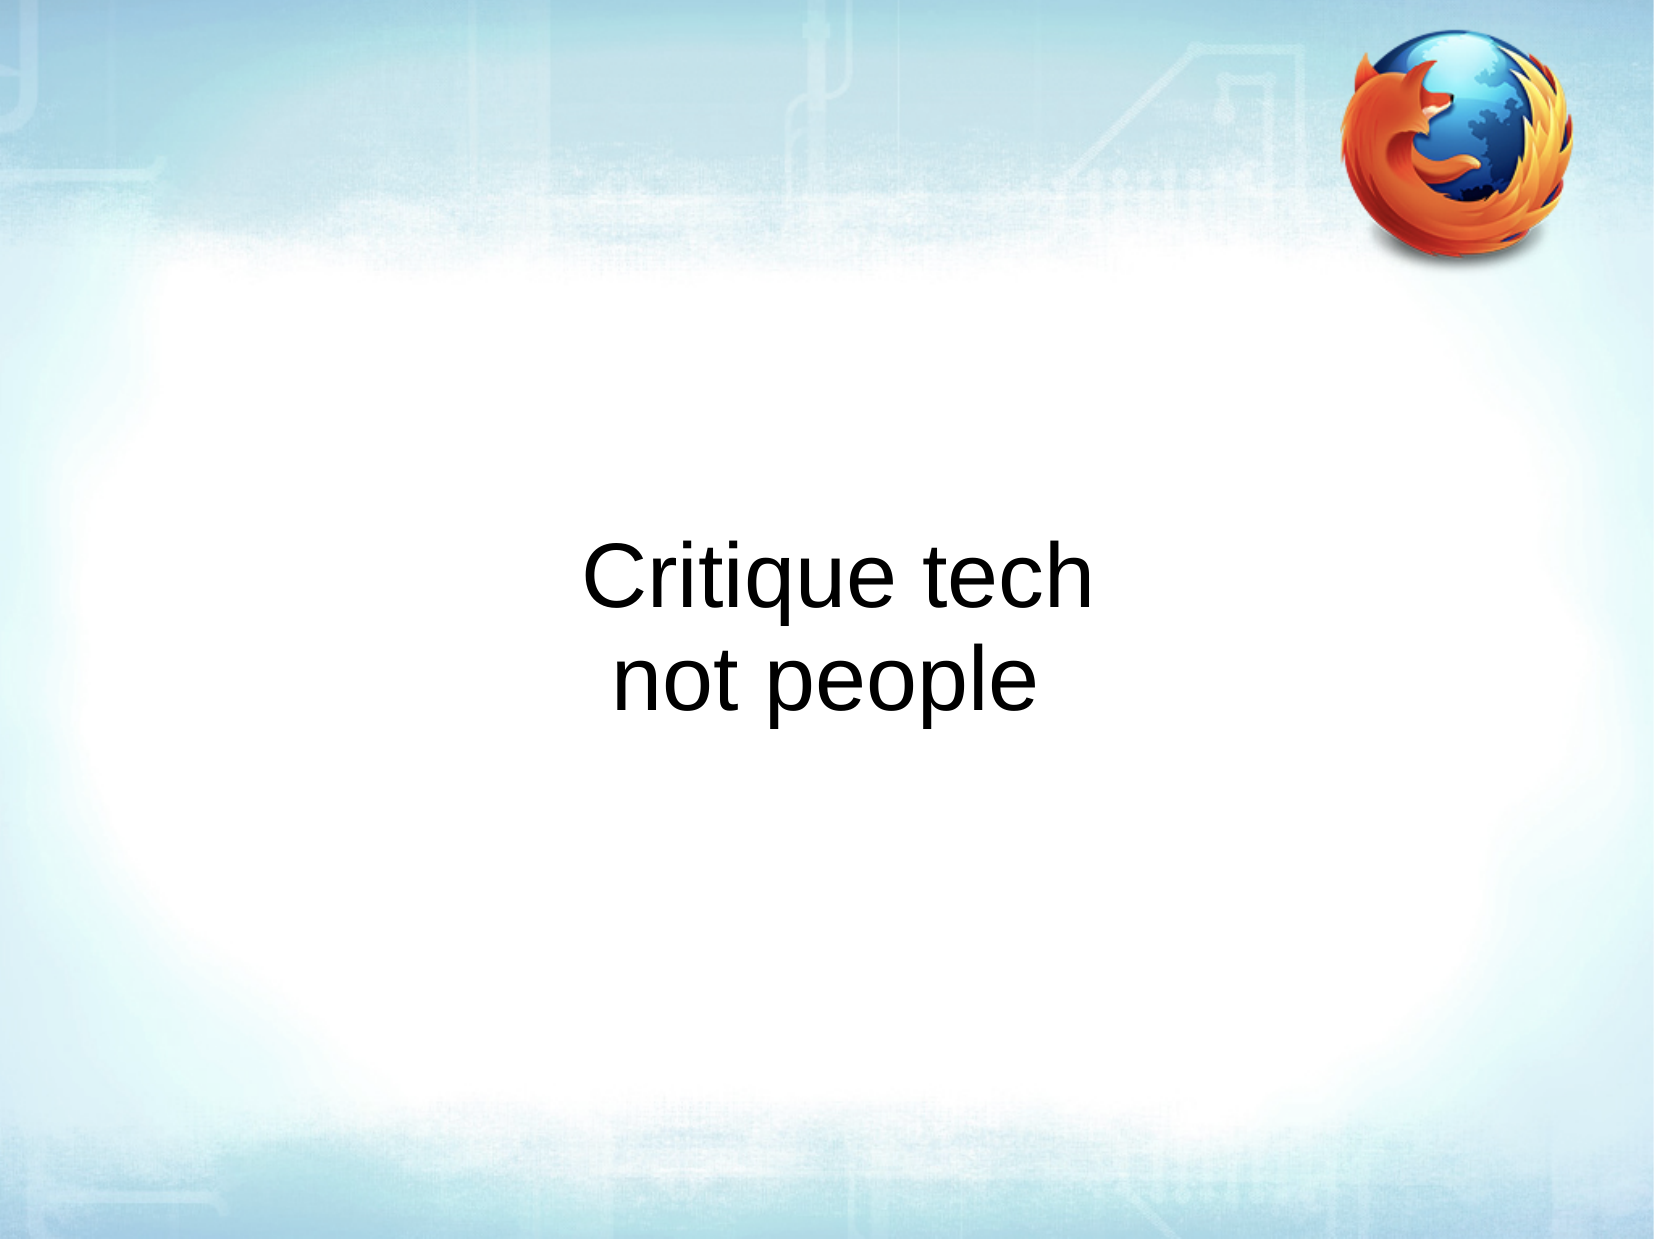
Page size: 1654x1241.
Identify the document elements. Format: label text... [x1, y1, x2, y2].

title Critique tech not people [57, 525, 1595, 732]
picture [0, 0, 1654, 1239]
